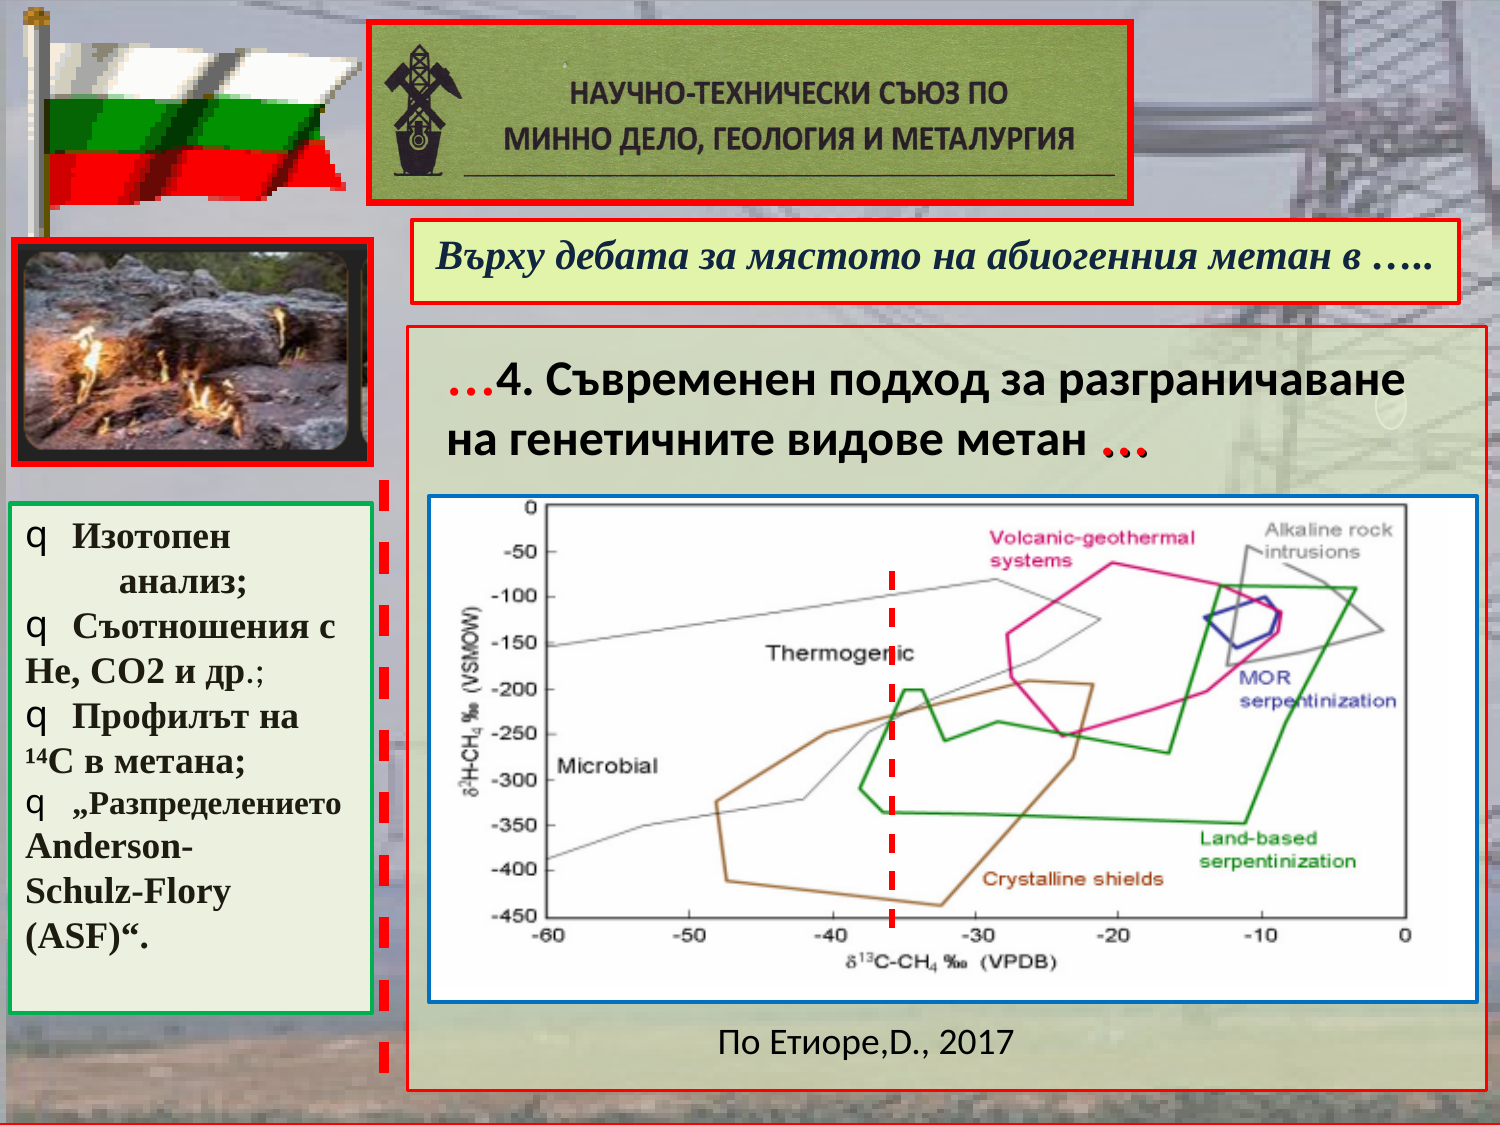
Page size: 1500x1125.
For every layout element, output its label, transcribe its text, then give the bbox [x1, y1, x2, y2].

text_box [407, 326, 1487, 1091]
text_box По Етиоре,D., 2017 [702, 1009, 1034, 1071]
text_box Върху дебата за мястото на абиогенния метан в ….. [411, 219, 1459, 303]
text_box Изотопен анализ; Съотношения с Не, СО2 и др.; Профилът на ¹⁴C в метана; „Разпределението Anderson- Schulz-Flory (ASF)“. [10, 503, 372, 1014]
text_box …4. Съвременен подход за разграничаване на генетичните видове метан … [431, 338, 1471, 475]
picture [0, 0, 1500, 1123]
